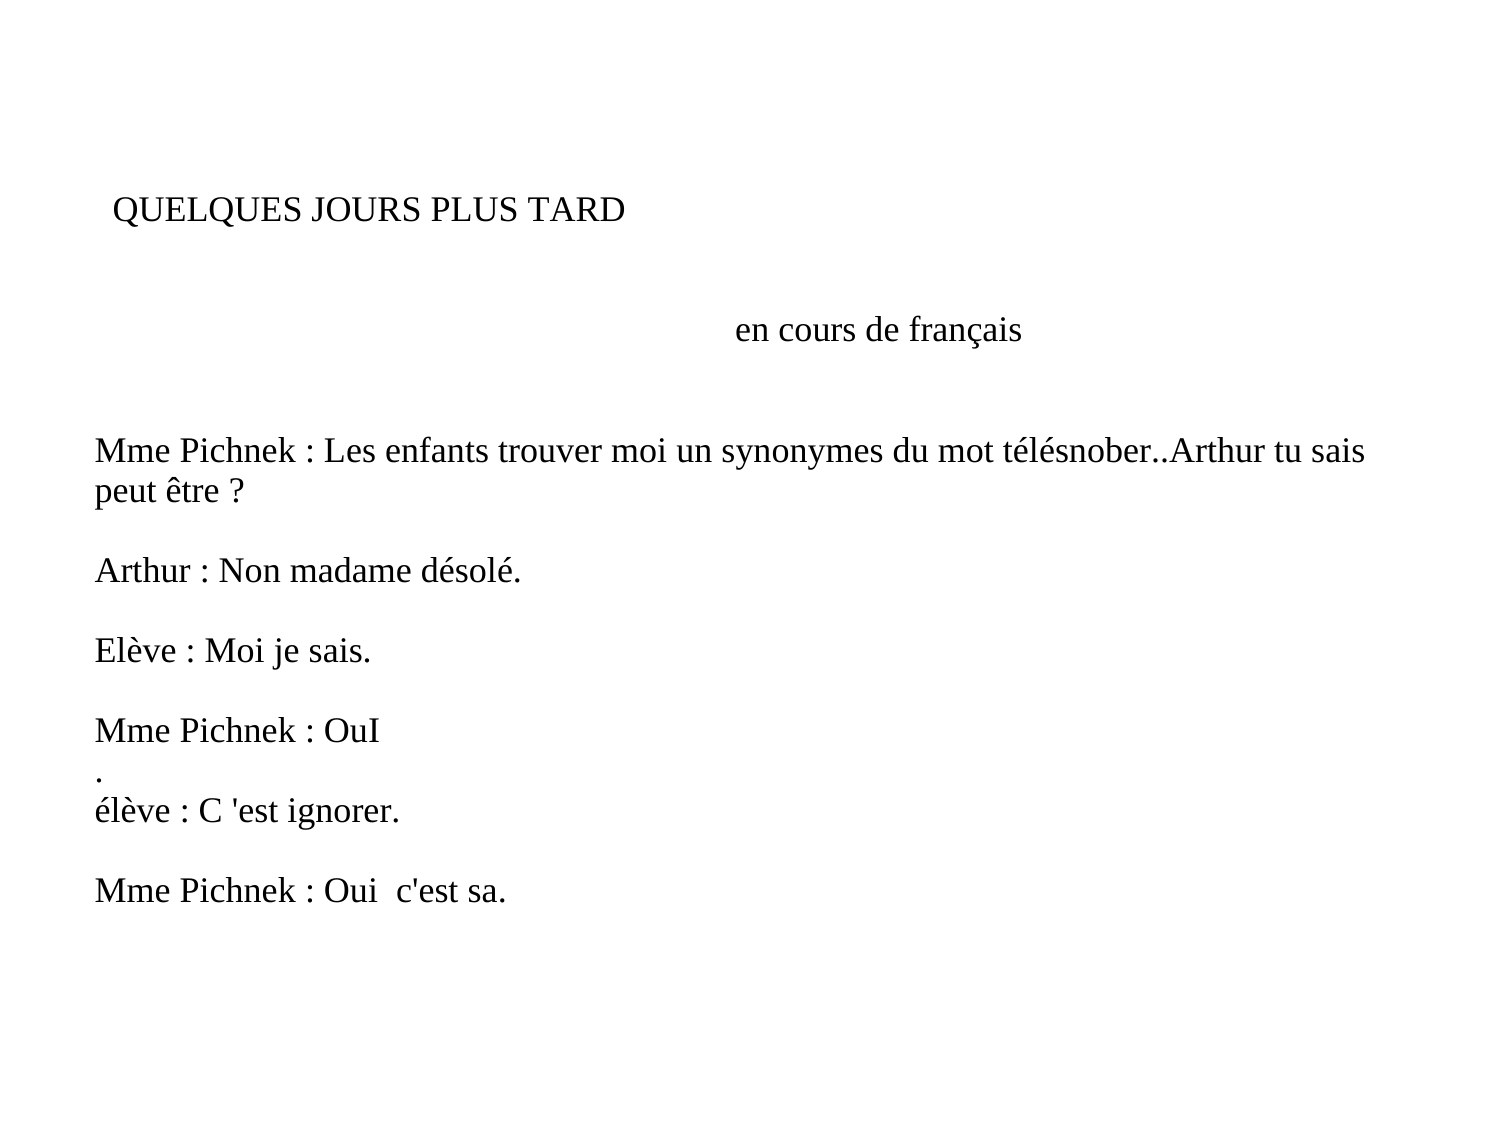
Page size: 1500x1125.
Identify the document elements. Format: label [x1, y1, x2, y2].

picture [94, 188, 1394, 917]
